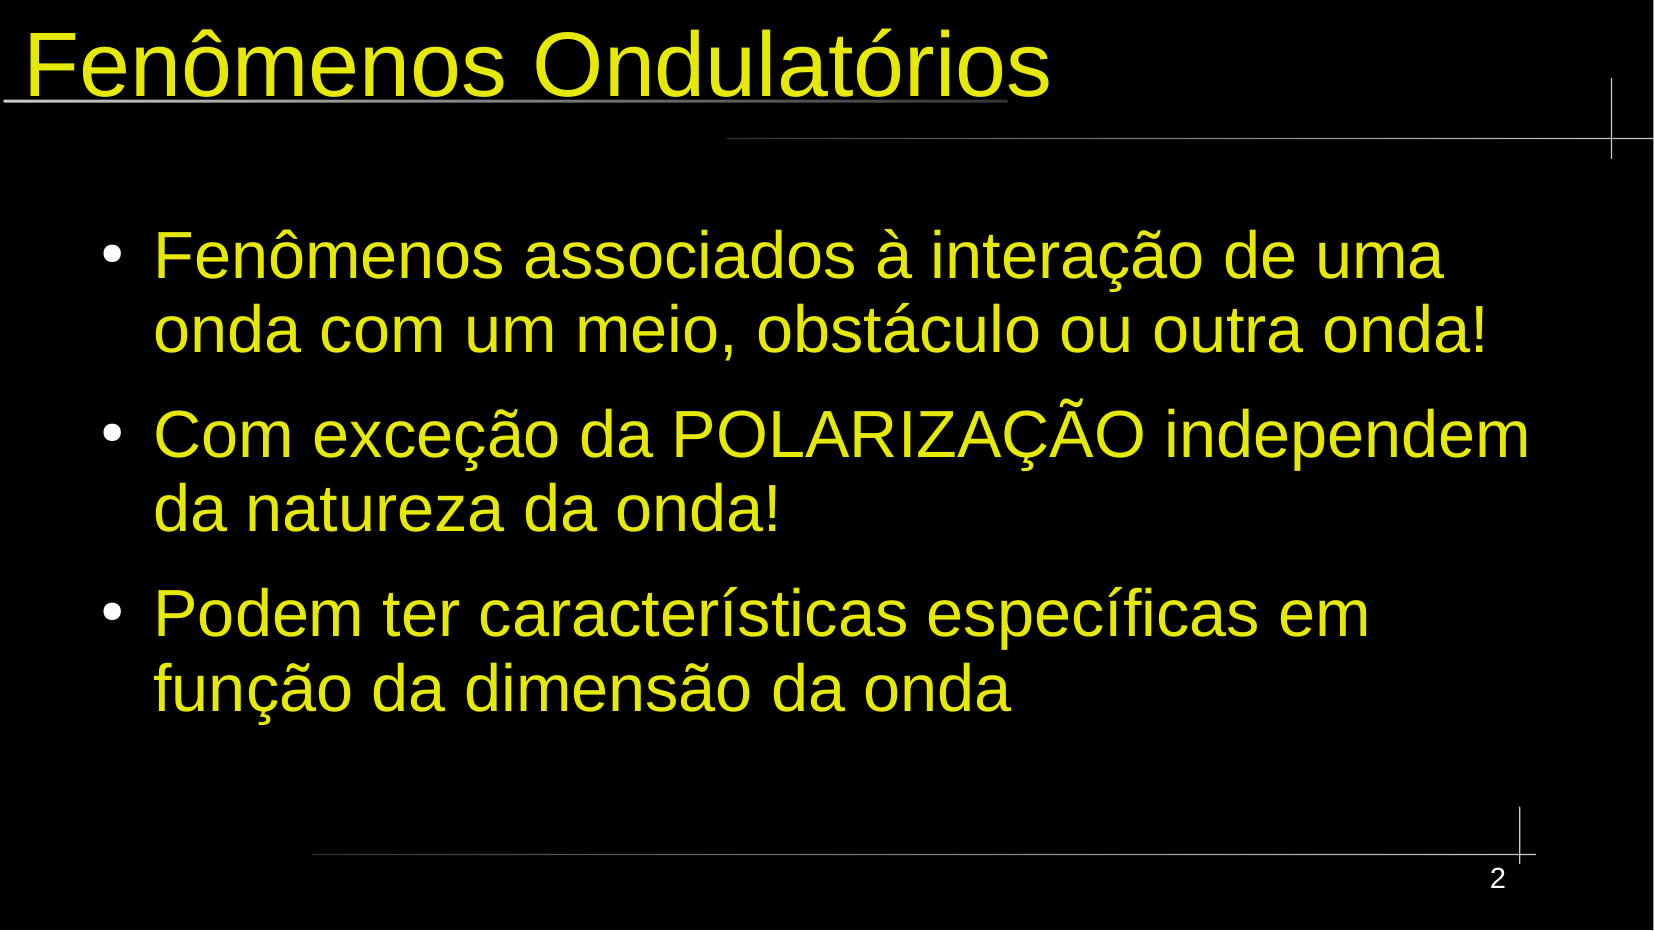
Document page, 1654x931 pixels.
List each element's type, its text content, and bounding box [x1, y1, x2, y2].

list Fenômenos associados à interação de uma onda com um meio, obstáculo ou outra onda! Com exceção da POLARIZAÇÃO independem da natureza da onda! Podem ter características específicas em função da dimensão da onda [82, 217, 1571, 758]
title Fenômenos Ondulatórios [23, 11, 1589, 119]
